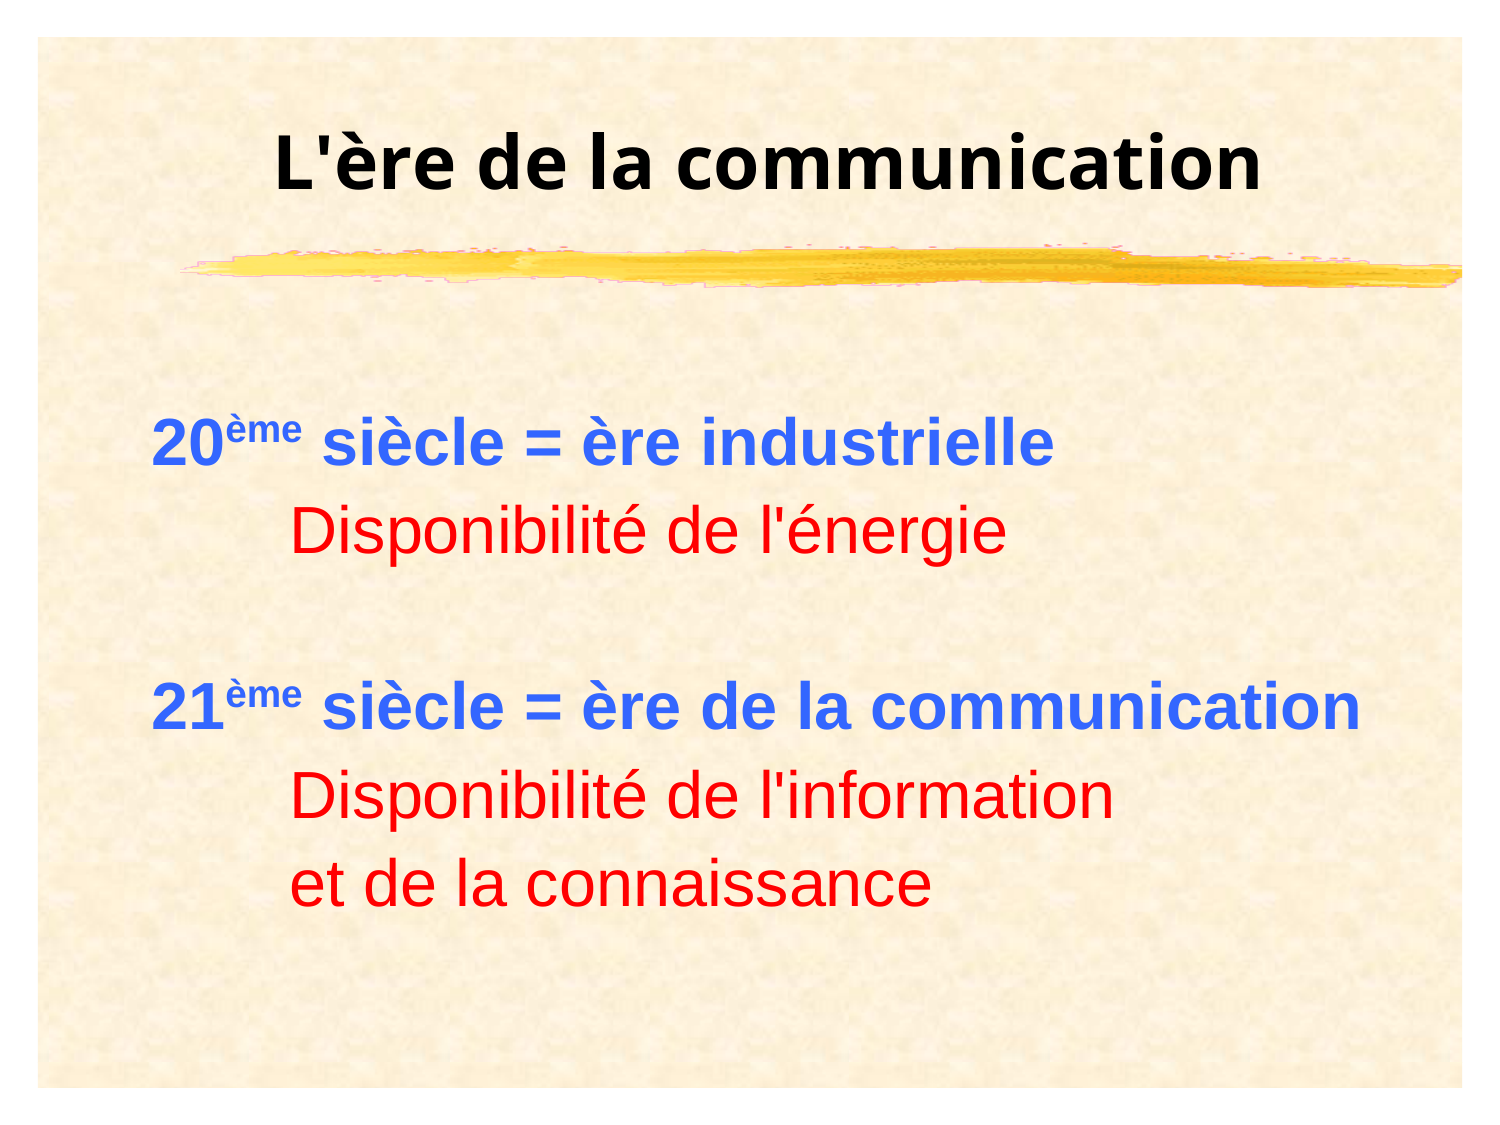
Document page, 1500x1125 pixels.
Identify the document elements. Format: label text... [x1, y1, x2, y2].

text_box 20ème siècle = ère industrielle Disponibilité de l'énergie 21ème siècle = ère de la communication Disponibilité de l'information et de la connaissance [124, 397, 1432, 951]
title L'ère de la communication [75, 72, 1463, 248]
picture [37, 37, 1463, 1088]
